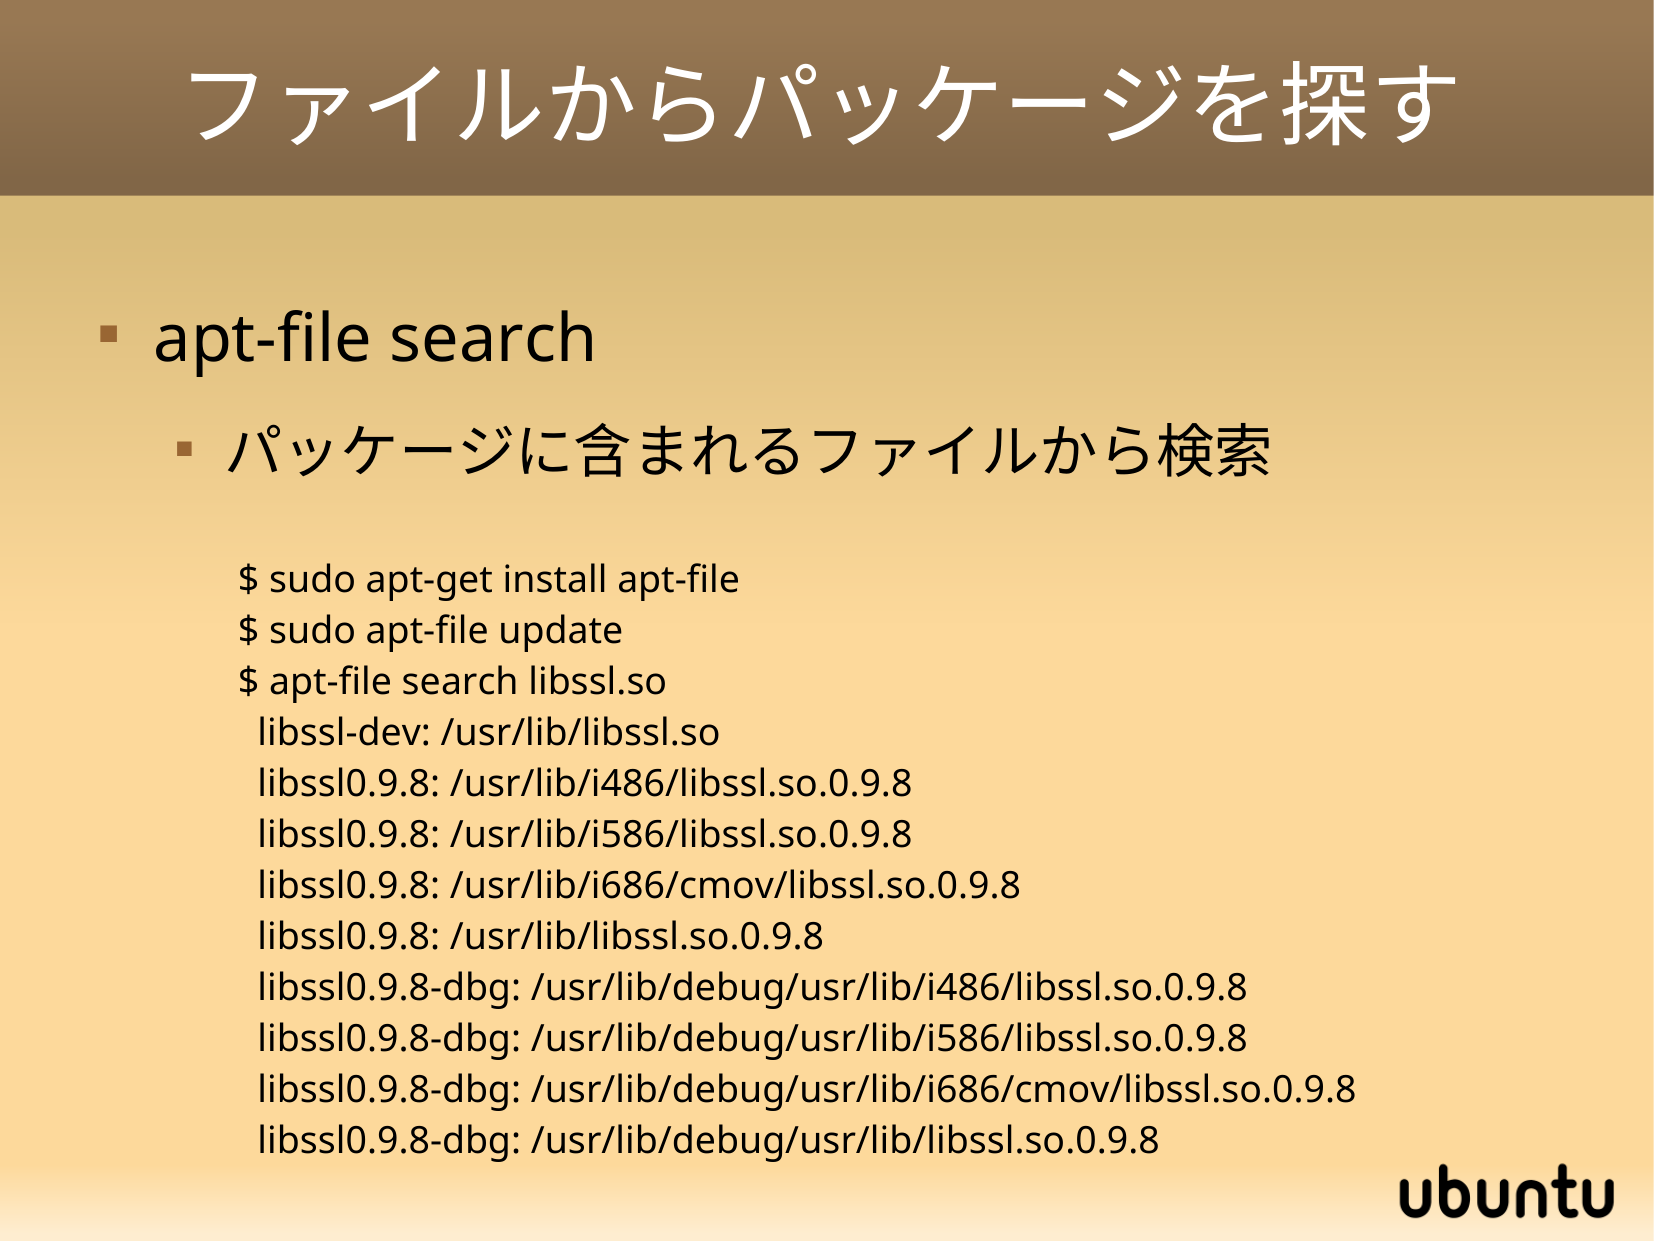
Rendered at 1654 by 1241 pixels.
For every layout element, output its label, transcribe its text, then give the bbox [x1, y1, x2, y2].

title ファイルからパッケージを探す [76, 0, 1565, 208]
list apt-file search パッケージに含まれるファイルから検索 [82, 290, 1571, 502]
picture [0, 0, 1654, 1241]
text_box $ sudo apt-get install apt-file $ sudo apt-file update $ apt-file search libssl.so libssl-dev: /usr/lib/libssl.so libssl0.9.8: /usr/lib/i486/libssl.so.0.9.8 libssl0.9.8: /usr/lib/i586/libssl.so.0.9.8 libssl0.9.8: /usr/lib/i686/cmov/libssl.so.0.9.8 libssl0.9.8: /usr/lib/libssl.so.0.9.8 libssl0.9.8-dbg: /usr/lib/debug/usr/lib/i486/libssl.so.0.9.8 libssl0.9.8-dbg: /usr/lib/debug/usr/lib/i586/libssl.so.0.9.8 libssl0.9.8-dbg: /usr/lib/debug/usr/lib/i686/cmov/libssl.so.0.9.8 libssl0.9.8-dbg: /usr/lib/debug/usr/lib/libssl.so.0.9.8 [210, 544, 1460, 1010]
